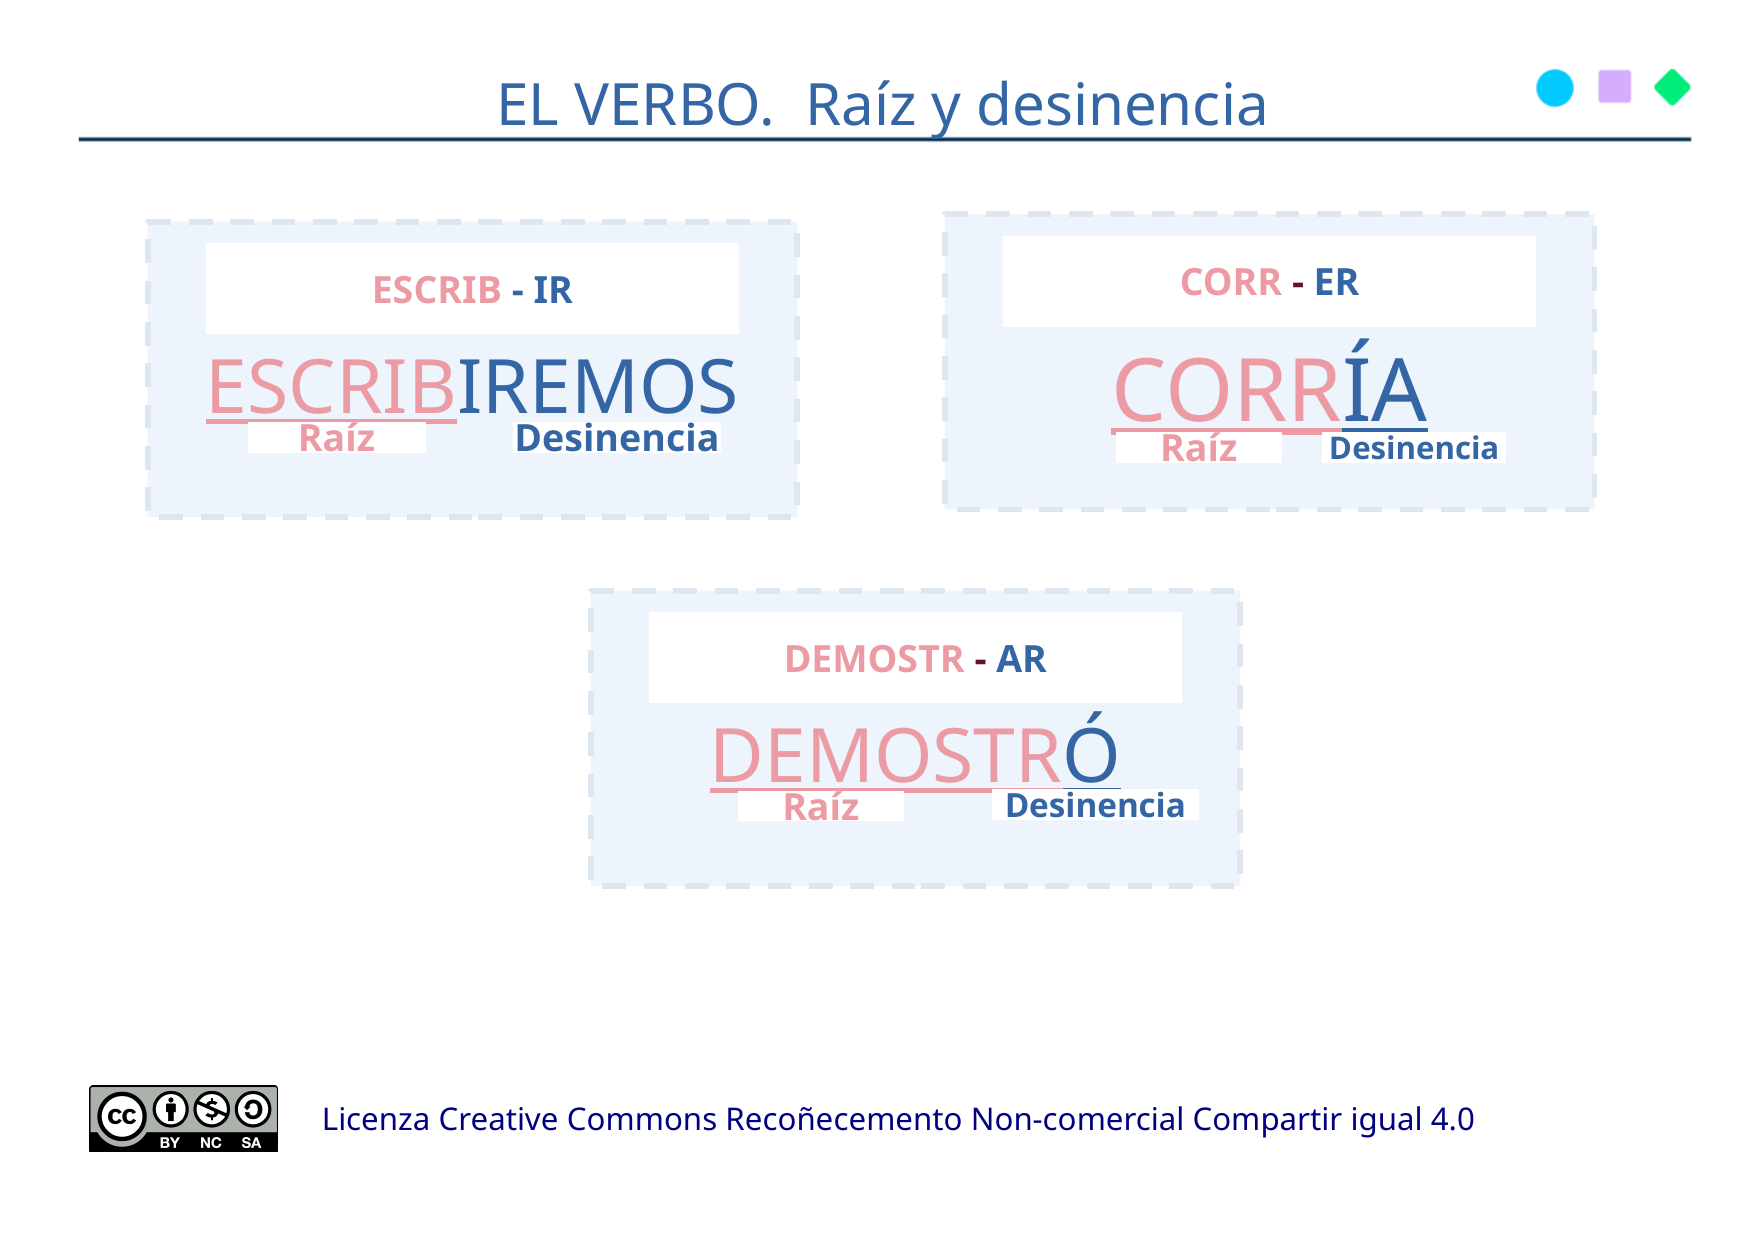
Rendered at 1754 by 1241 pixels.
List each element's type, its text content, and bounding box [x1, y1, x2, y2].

text_box Licenza Creative Commons Recoñecemento Non-comercial Compartir igual 4.0 [307, 1089, 1518, 1188]
text_box Desinencia [992, 789, 1199, 820]
text_box DEMOSTRÓ [590, 679, 1241, 908]
text_box Desinencia [1322, 432, 1506, 463]
text_box DEMOSTR - AR [649, 612, 1182, 679]
text_box [147, 221, 798, 310]
text_box Raíz [248, 422, 426, 453]
picture [89, 1085, 278, 1152]
text_box CORR - ER [1003, 236, 1536, 302]
text_box [590, 590, 1241, 679]
picture [65, 41, 1701, 164]
text_box Raíz [738, 791, 904, 821]
text_box Raíz [1116, 432, 1282, 463]
text_box CORRÍA [944, 302, 1595, 532]
text_box ESCRIBIREMOS [147, 310, 798, 539]
text_box [944, 214, 1595, 302]
text_box Desinencia [513, 422, 721, 453]
text_box ESCRIB - IR [206, 243, 739, 310]
